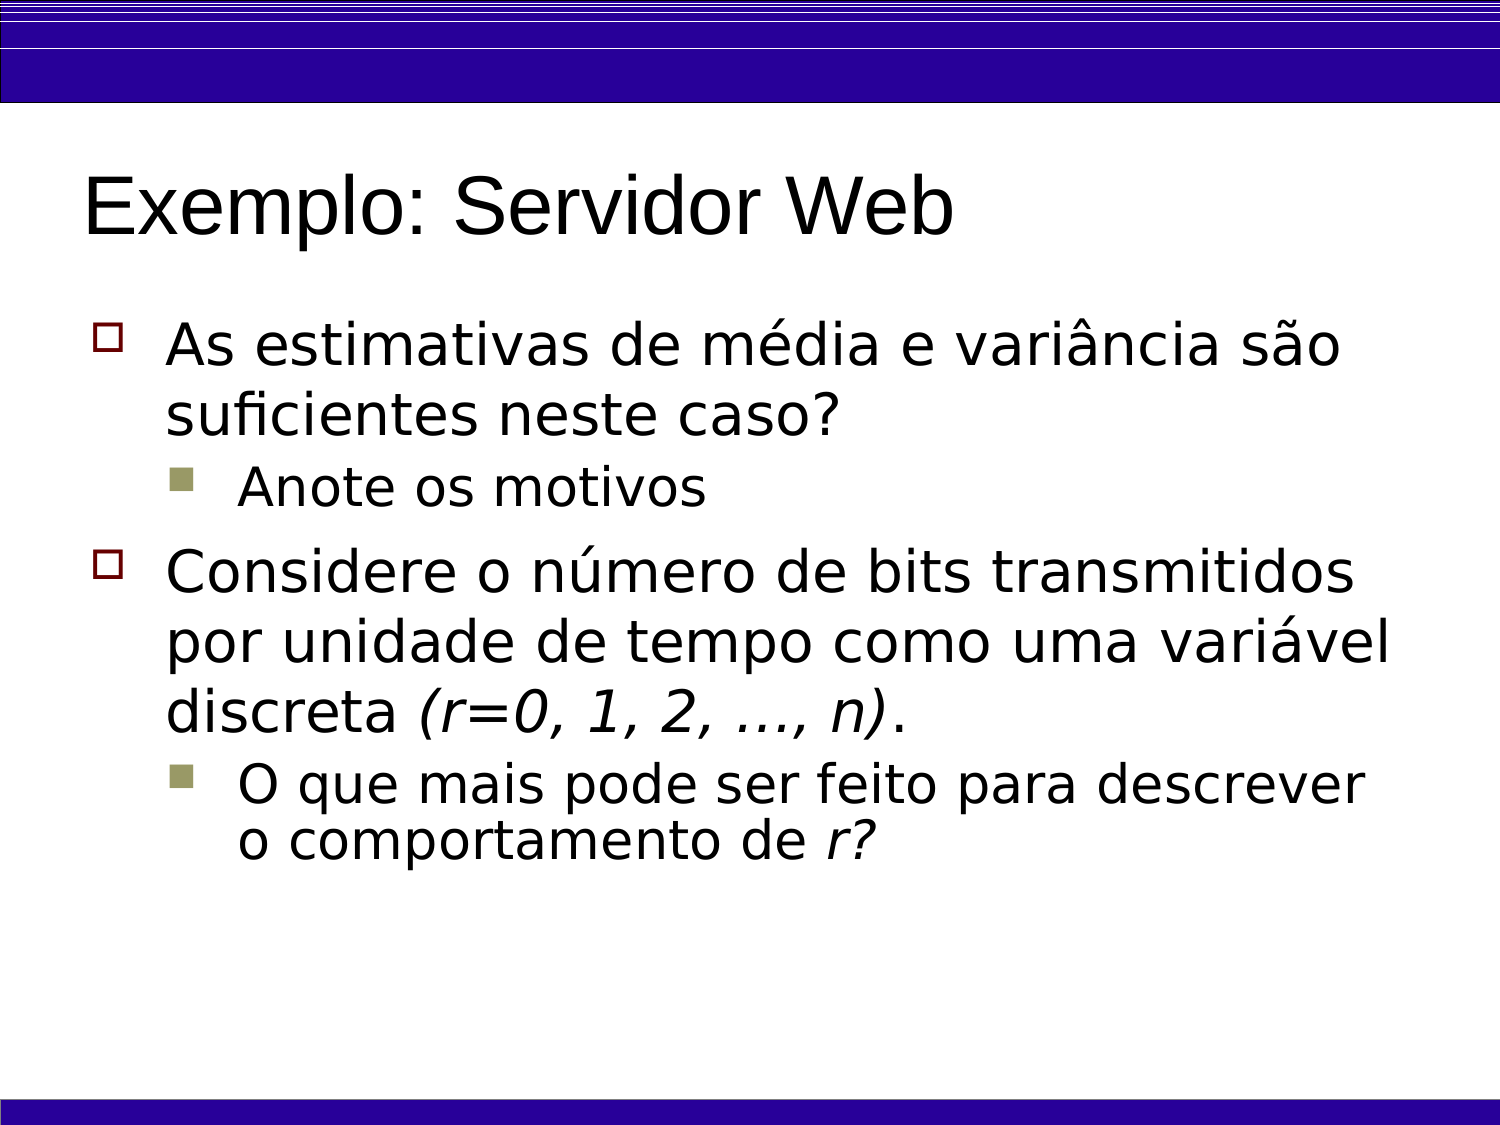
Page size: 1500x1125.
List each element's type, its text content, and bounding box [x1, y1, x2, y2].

title Exemplo: Servidor Web [67, 70, 1418, 259]
list As estimativas de média e variância são suficientes neste caso? Anote os motivos Considere o número de bits transmitidos por unidade de tempo como uma variável discreta (r=0, 1, 2, …, n). O que mais pode ser feito para descrever o comportamento de r? [75, 299, 1426, 1020]
